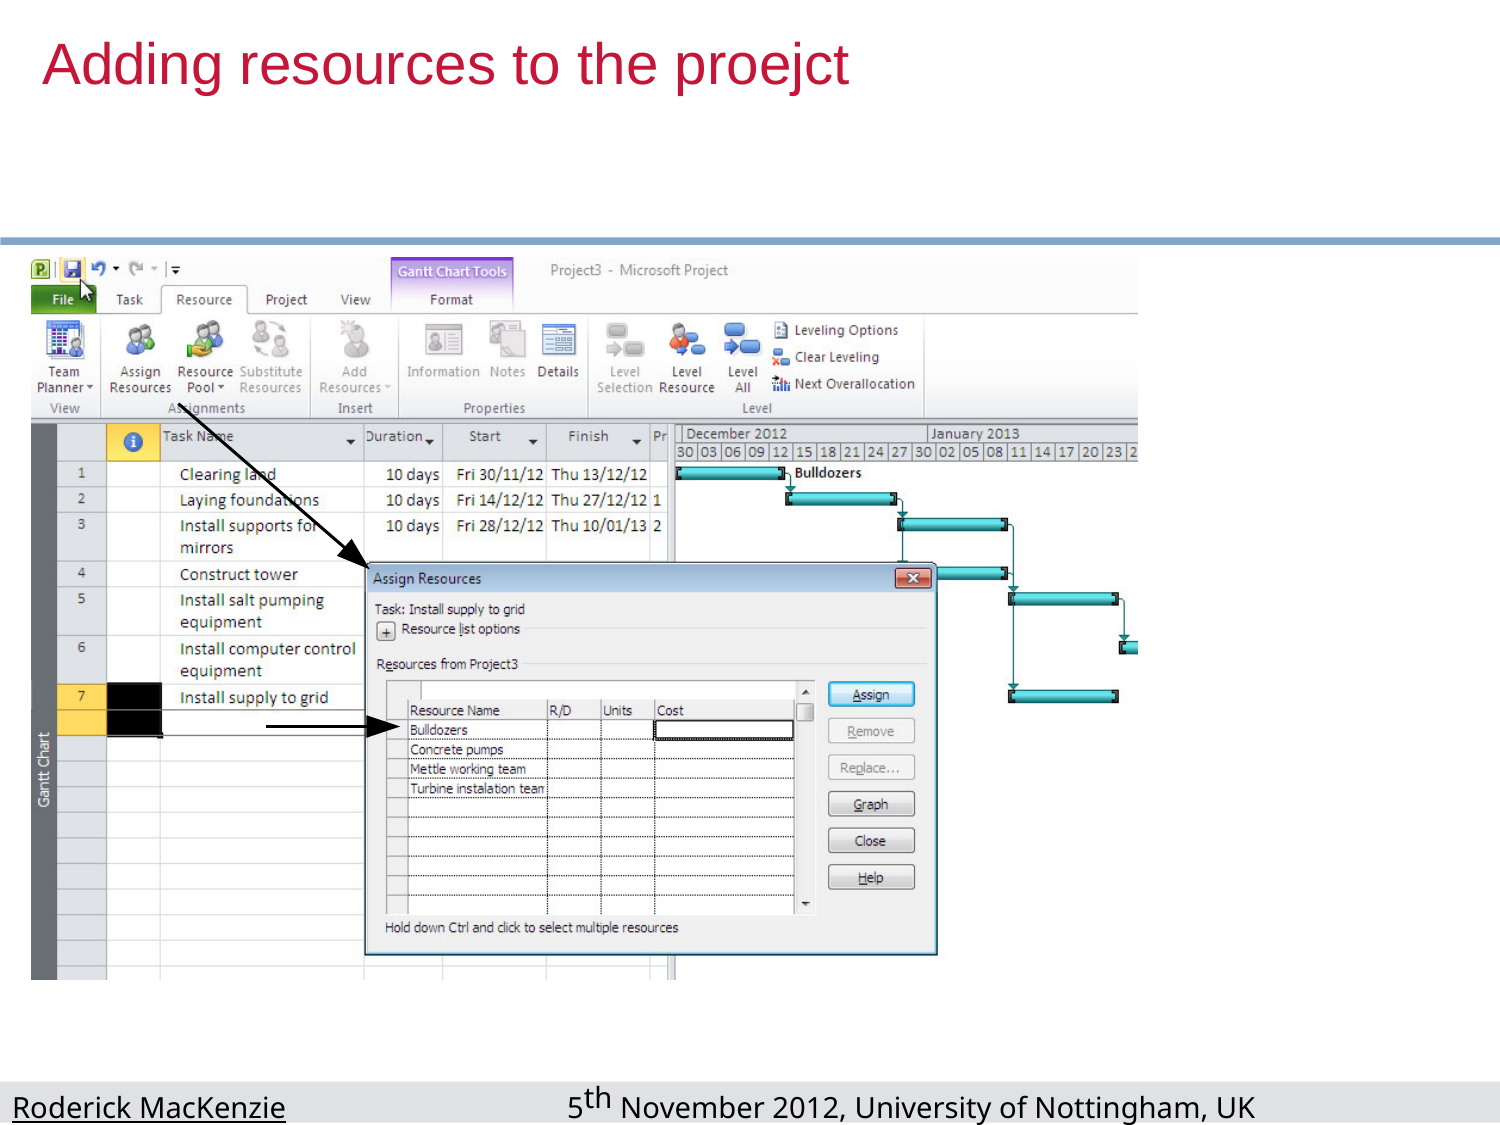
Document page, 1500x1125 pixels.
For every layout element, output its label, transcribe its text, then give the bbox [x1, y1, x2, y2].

title Adding resources to the proejct [27, 12, 1158, 118]
picture [31, 257, 1138, 980]
